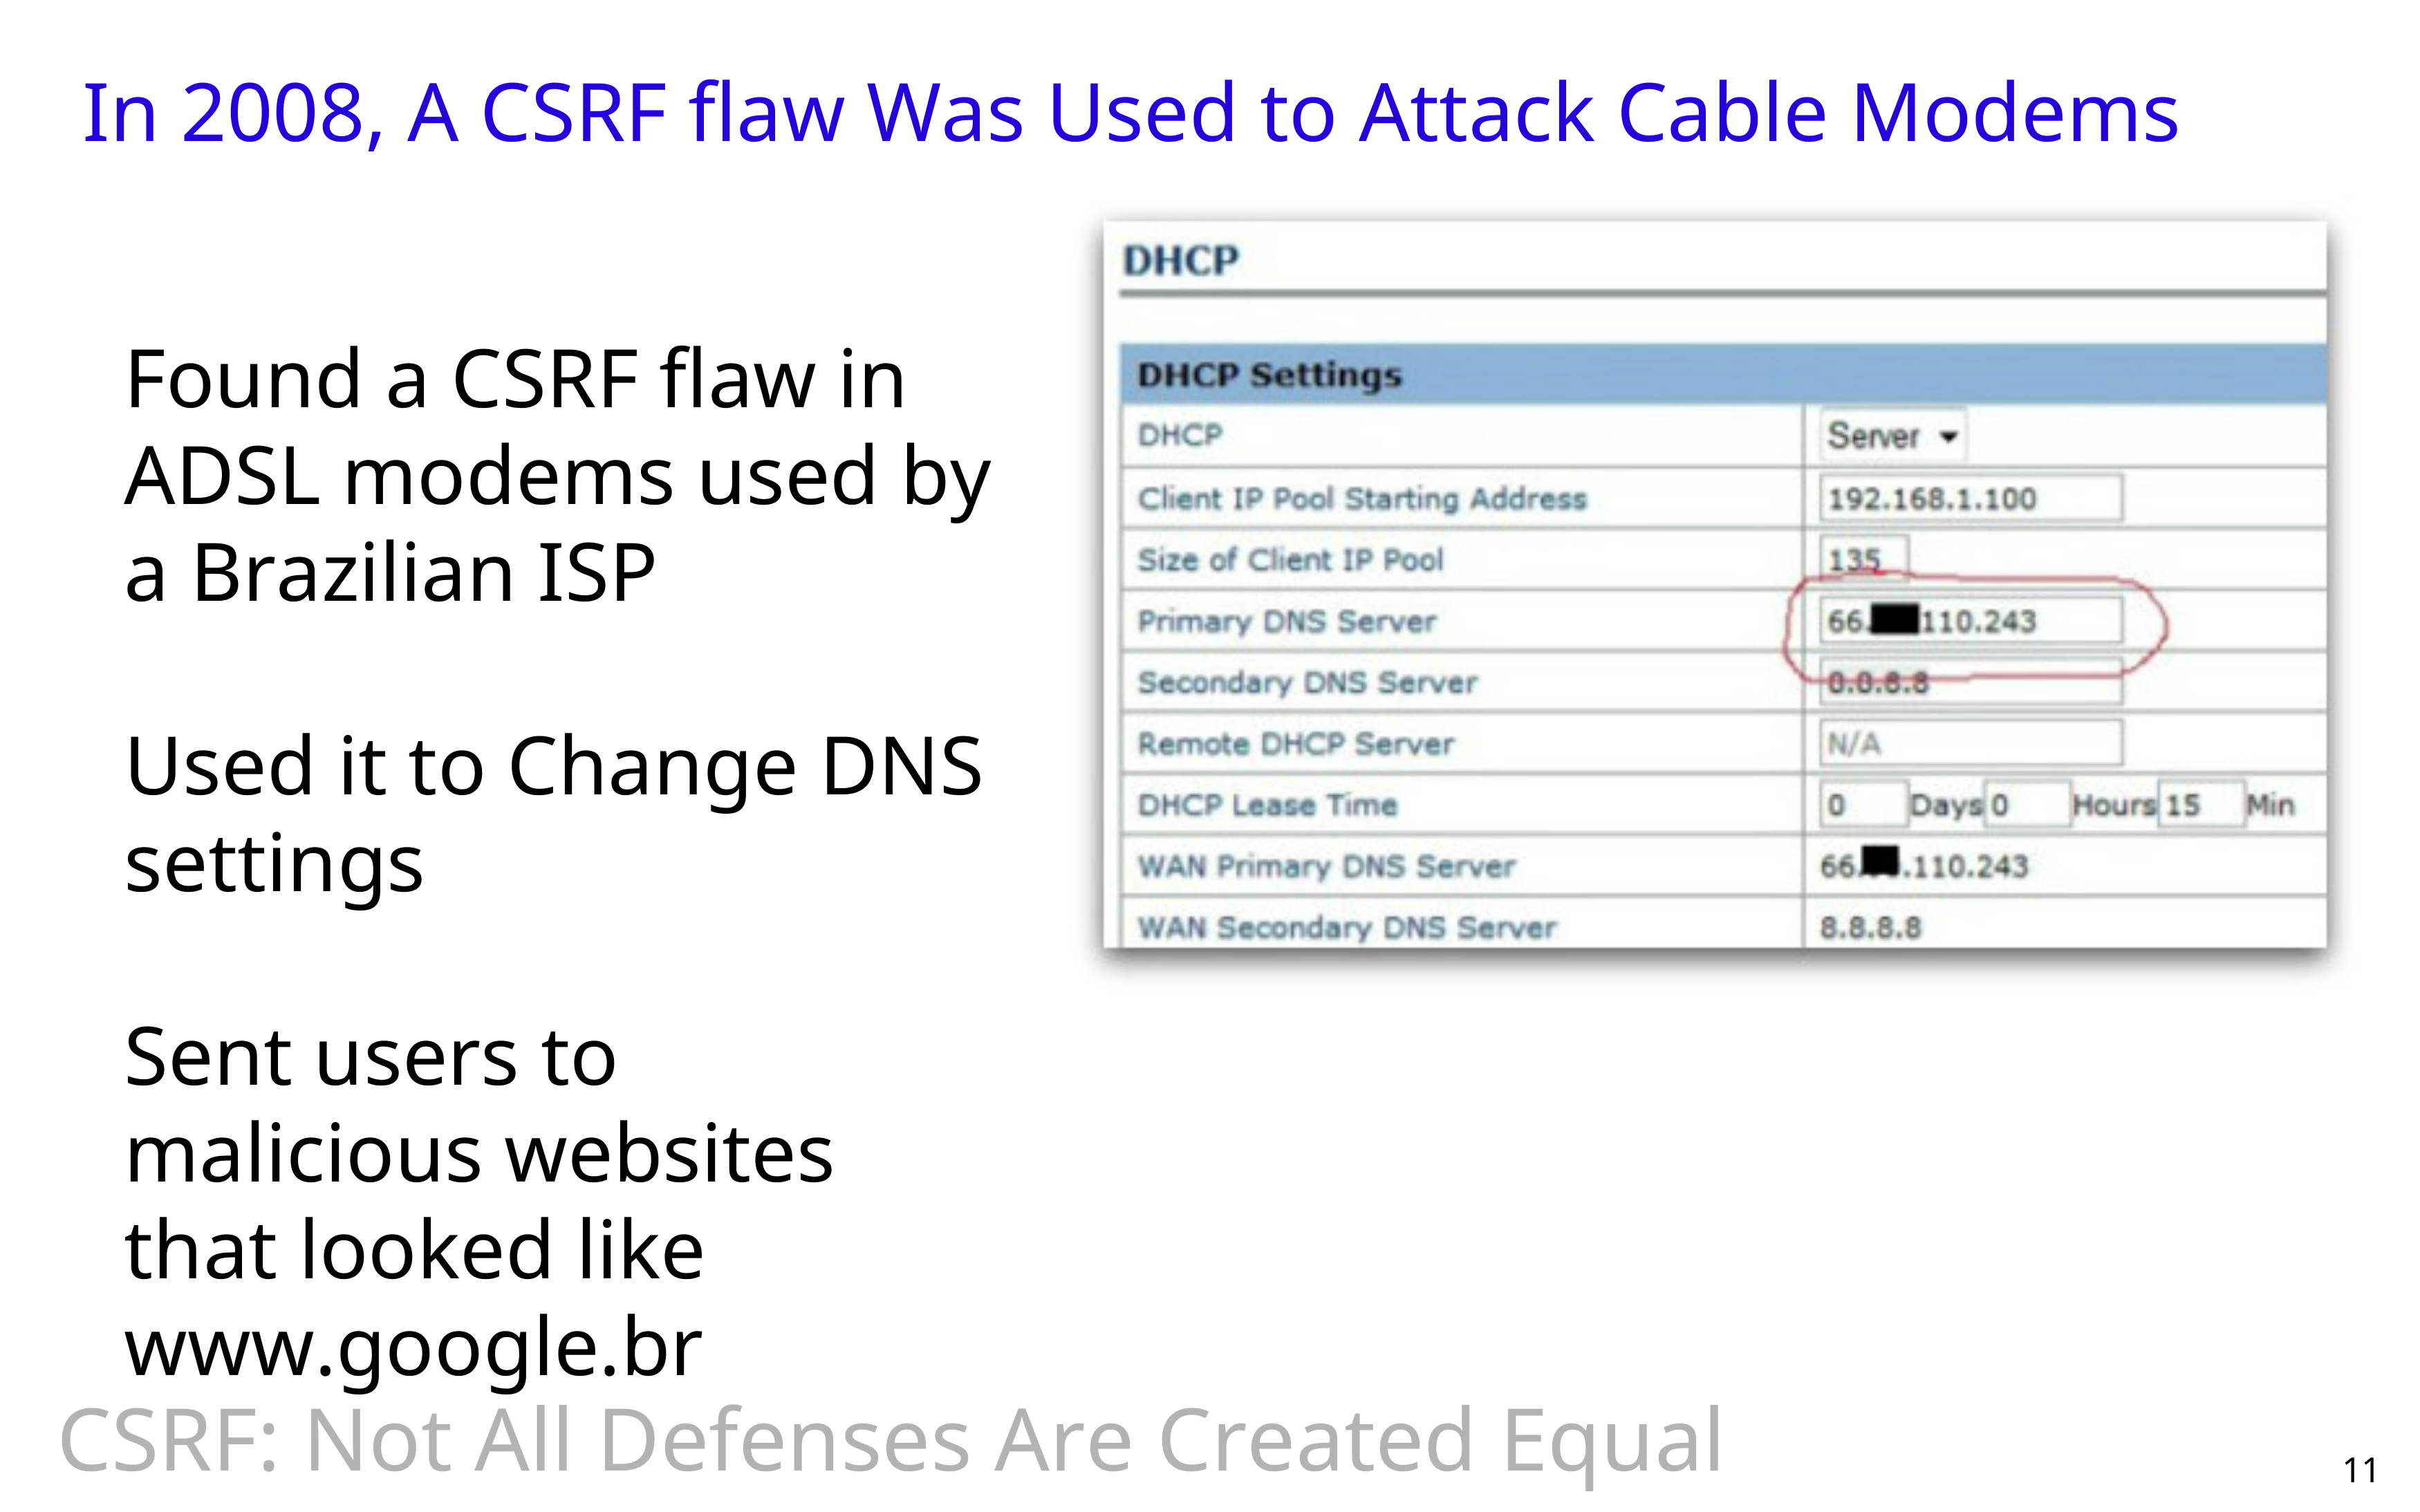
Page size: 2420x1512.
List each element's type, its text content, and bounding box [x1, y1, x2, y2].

picture [1068, 196, 2364, 996]
text_box In 2008, A CSRF flaw Was Used to Attack Cable Modems [73, 55, 2314, 162]
text_box Found a CSRF flaw in ADSL modems used by a Brazilian ISP Used it to Change DNS settings Sent users to malicious websites that looked like www.google.br [114, 321, 1007, 1300]
text_box <number> [2334, 1443, 2390, 1497]
